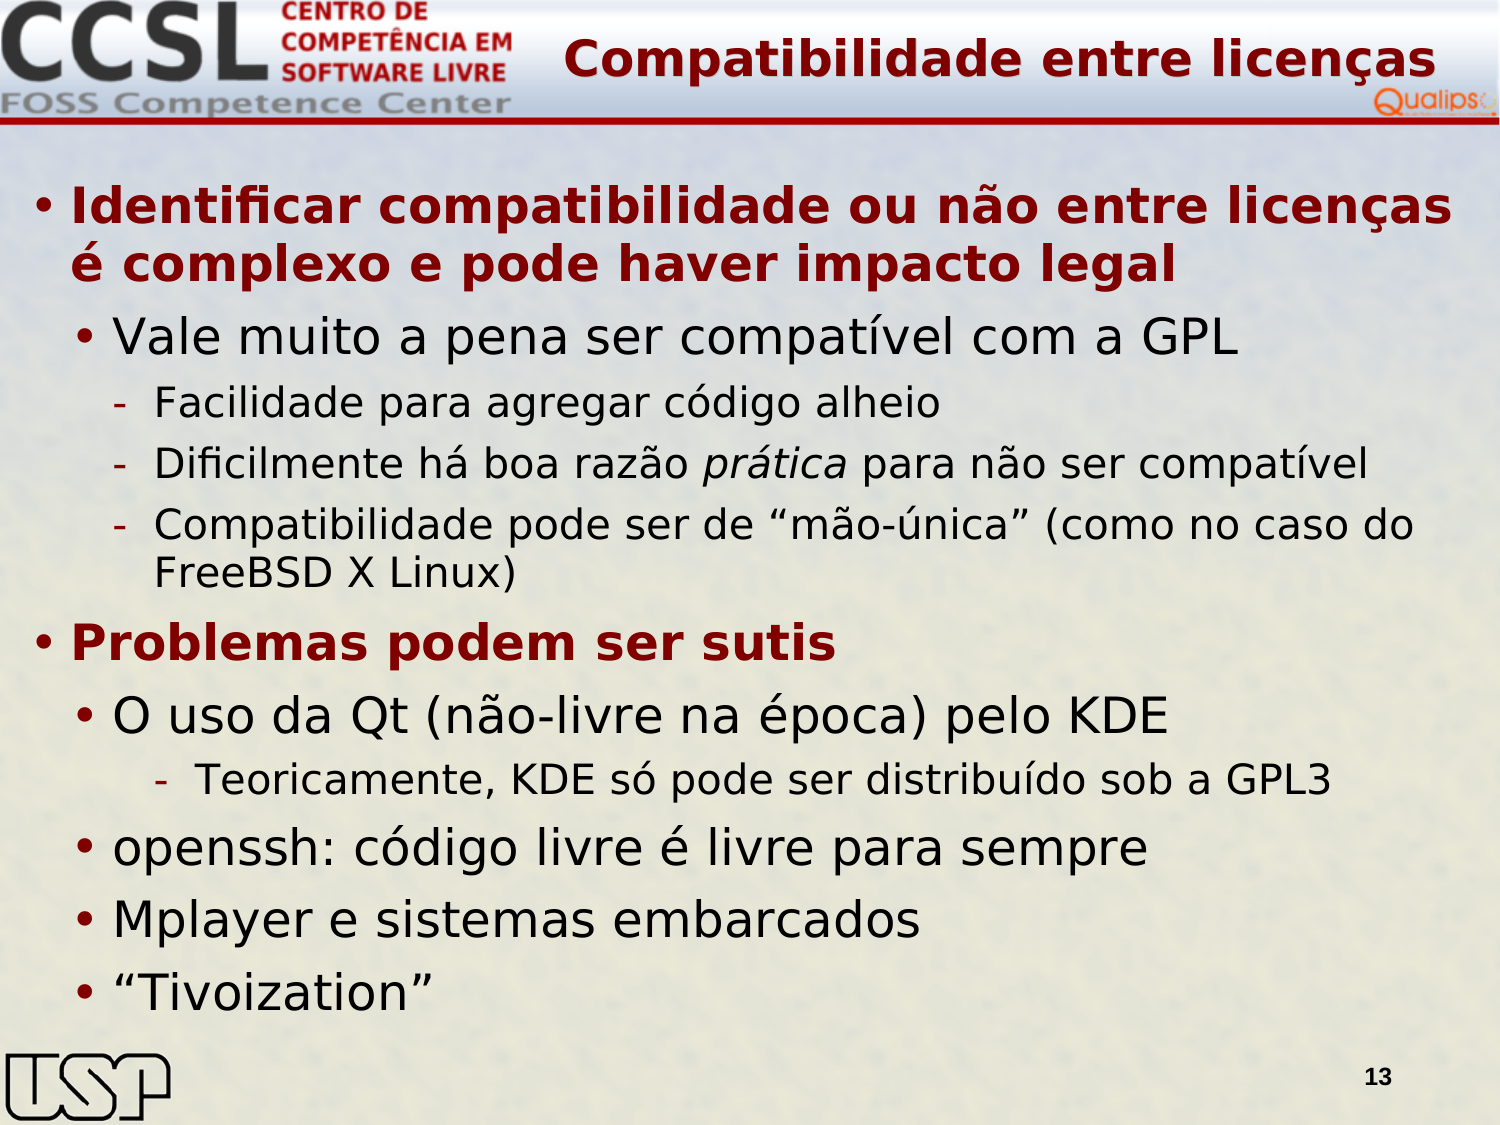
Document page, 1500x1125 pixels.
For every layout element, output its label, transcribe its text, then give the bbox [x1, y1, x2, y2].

picture [0, 0, 1500, 1125]
list Identificar compatibilidade ou não entre licenças é complexo e pode haver impacto legal Vale muito a pena ser compatível com a GPL Facilidade para agregar código alheio Dificilmente há boa razão prática para não ser compatível Compatibilidade pode ser de “mão-única” (como no caso do FreeBSD X Linux) Problemas podem ser sutis O uso da Qt (não-livre na época) pelo KDE Teoricamente, KDE só pode ser distribuído sob a GPL3 openssh: código livre é livre para sempre Mplayer e sistemas embarcados “Tivoization” [29, 177, 1468, 1023]
title Compatibilidade entre licenças [501, 0, 1500, 119]
